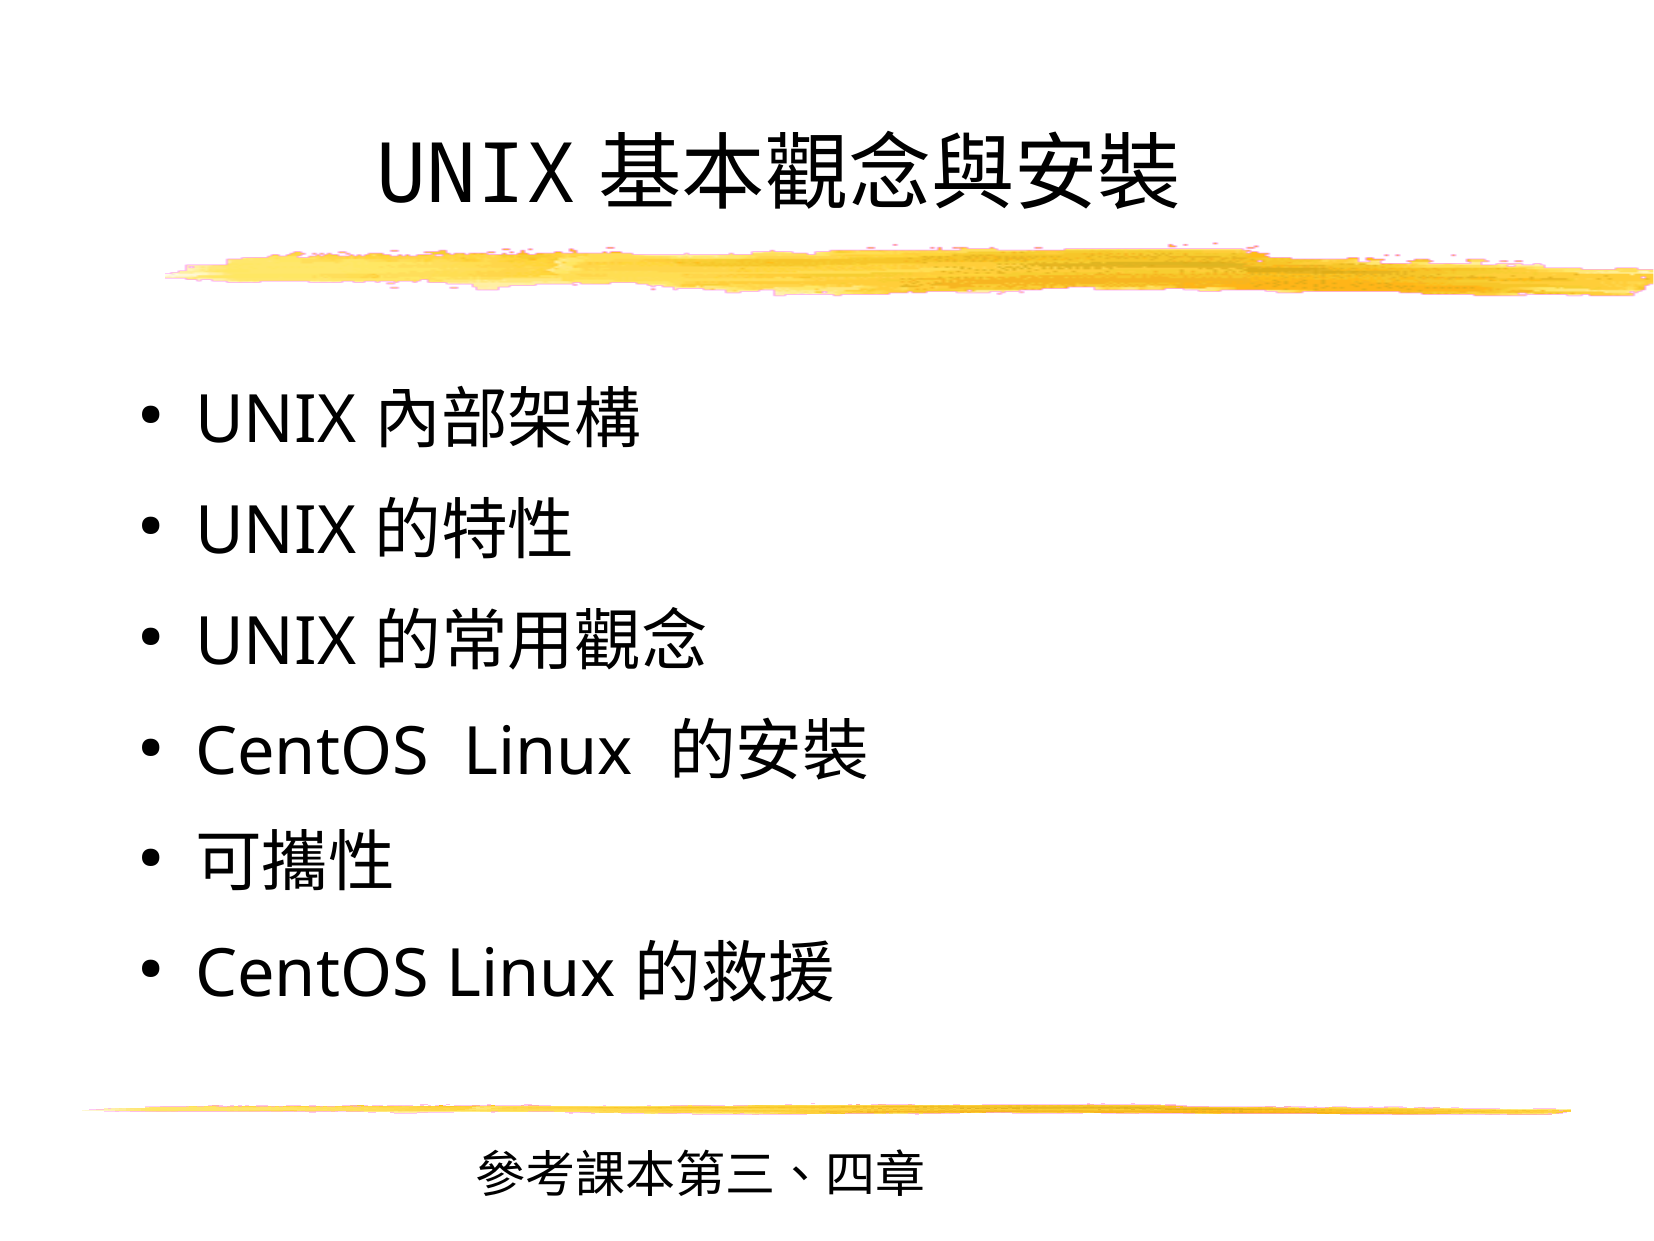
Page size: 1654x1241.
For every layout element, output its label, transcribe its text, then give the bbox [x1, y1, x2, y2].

title UNIX基本觀念與安裝 [76, 12, 1482, 235]
list UNIX內部架構 UNIX的特性 UNIX的常用觀念 CentOS Linux 的安裝 可攜性 CentOS Linux的救援 [124, 358, 1530, 1118]
picture [82, 1102, 124, 1117]
text_box 參考課本第三、四章 [475, 1129, 926, 1193]
picture [165, 237, 1654, 308]
picture [1530, 1102, 1571, 1117]
